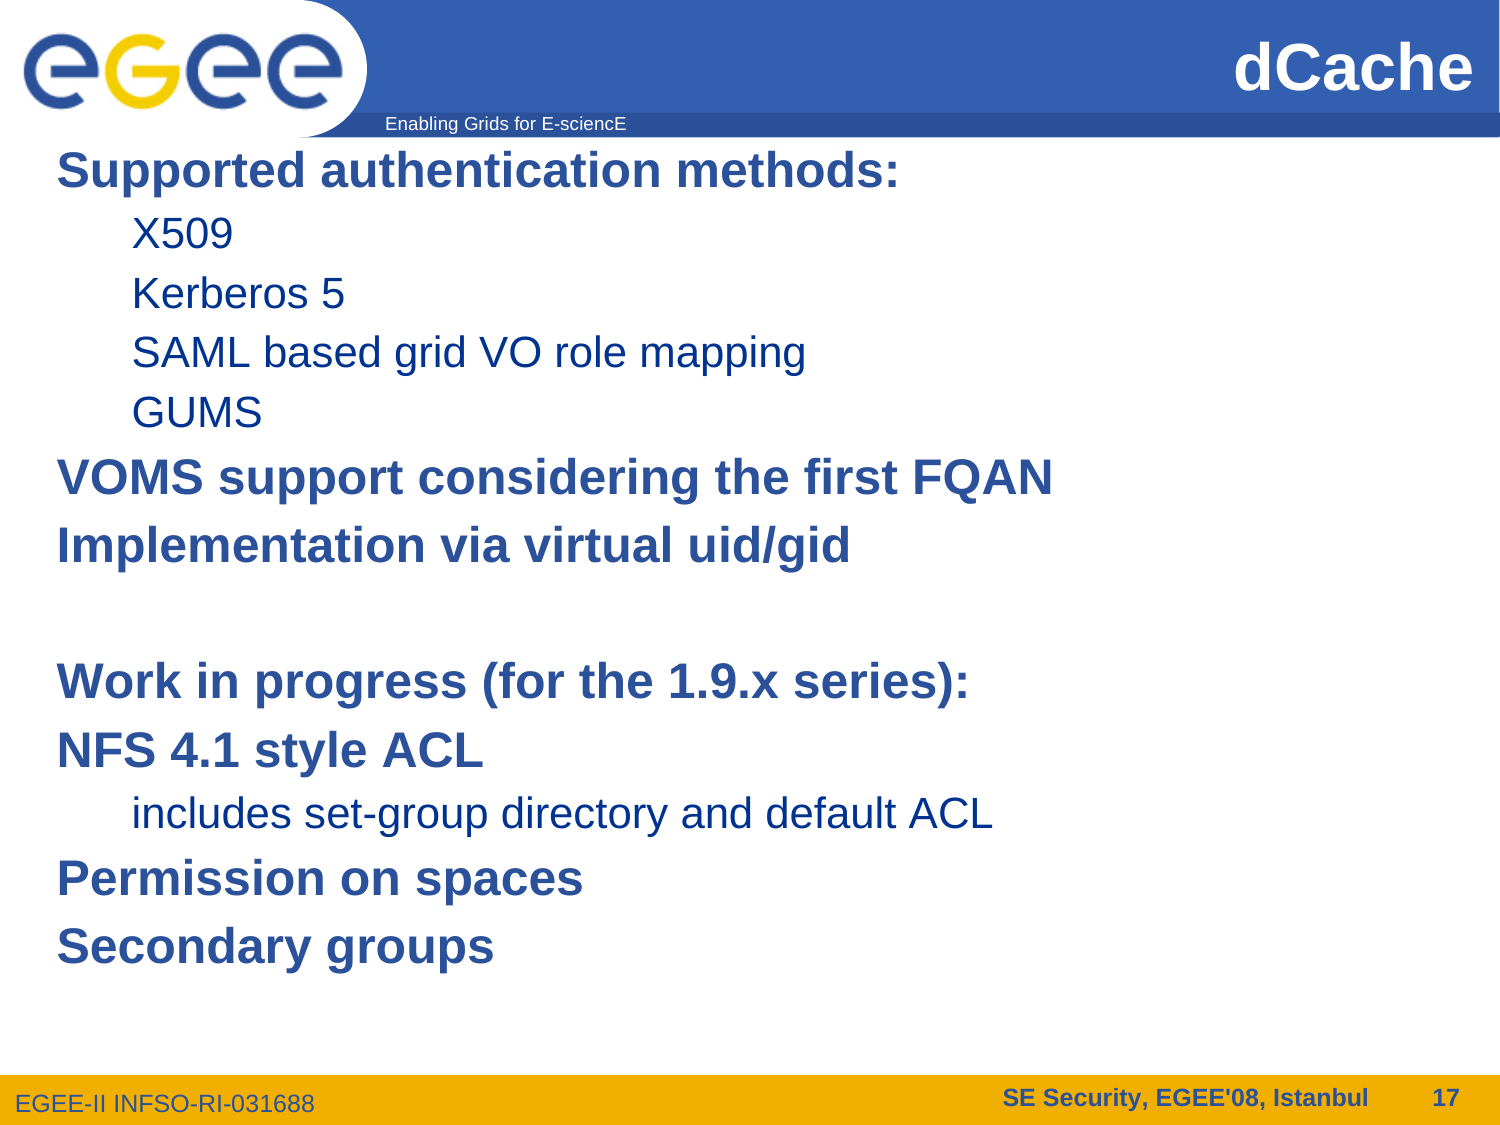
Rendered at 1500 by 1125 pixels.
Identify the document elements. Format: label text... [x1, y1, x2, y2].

list Supported authentication methods: X509 Kerberos 5 SAML based grid VO role mapping GUMS VOMS support considering the first FQAN Implementation via virtual uid/gid Work in progress (for the 1.9.x series): NFS 4.1 style ACL includes set-group directory and default ACL Permission on spaces Secondary groups [56, 142, 1466, 1072]
picture [18, 30, 349, 112]
title dCache [369, 18, 1475, 117]
